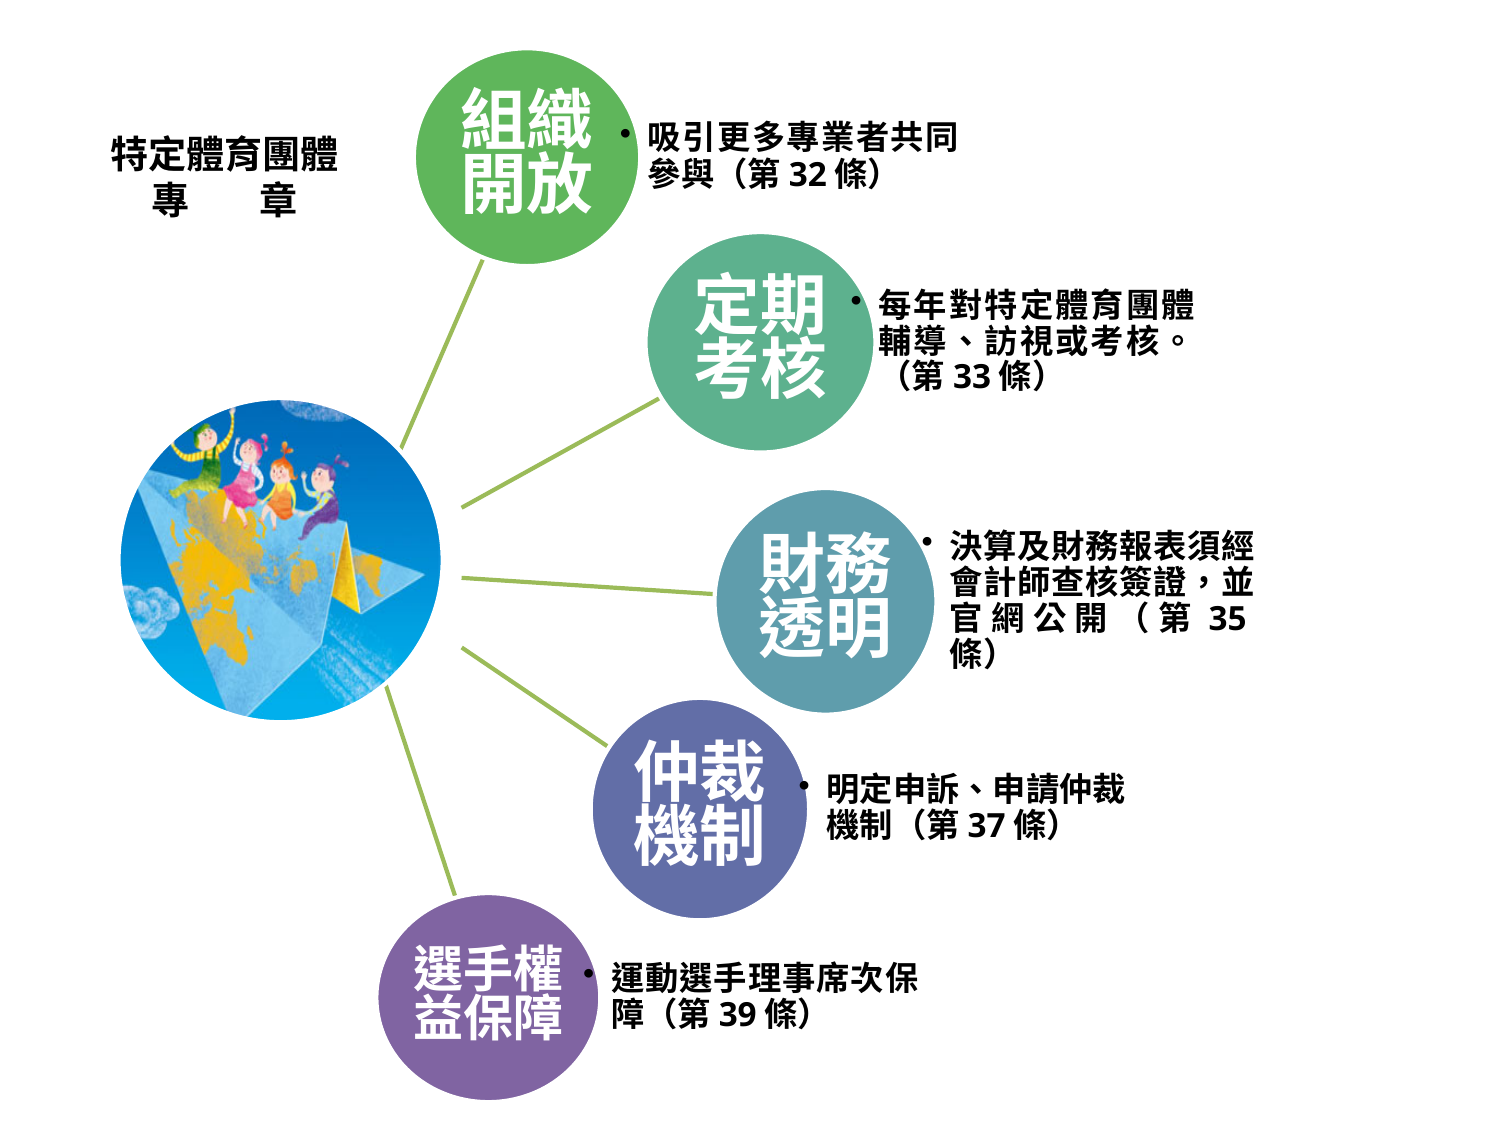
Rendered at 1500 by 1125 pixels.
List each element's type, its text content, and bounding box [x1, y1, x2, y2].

text_box 選手權益保障 [376, 893, 582, 1103]
text_box 財務透明 [714, 488, 921, 712]
text_box 運動選手理事席次保障（第39條） [582, 893, 919, 1103]
title 特定體育團體 專 章 [29, 90, 420, 231]
text_box [118, 398, 443, 723]
text_box 仲裁機制 [590, 697, 798, 893]
text_box 每年對特定體育團體輔導、訪視或考核。（第33條） [850, 232, 1196, 453]
text_box 明定申訴、申請仲裁機制（第37條） [798, 697, 1127, 921]
text_box 定期考核 [645, 232, 850, 453]
text_box 吸引更多專業者共同參與（第32條） [619, 48, 960, 267]
text_box 決算及財務報表須經會計師查核簽證，並官網公開（第35條） [921, 488, 1255, 715]
text_box 組織開放 [413, 48, 619, 267]
